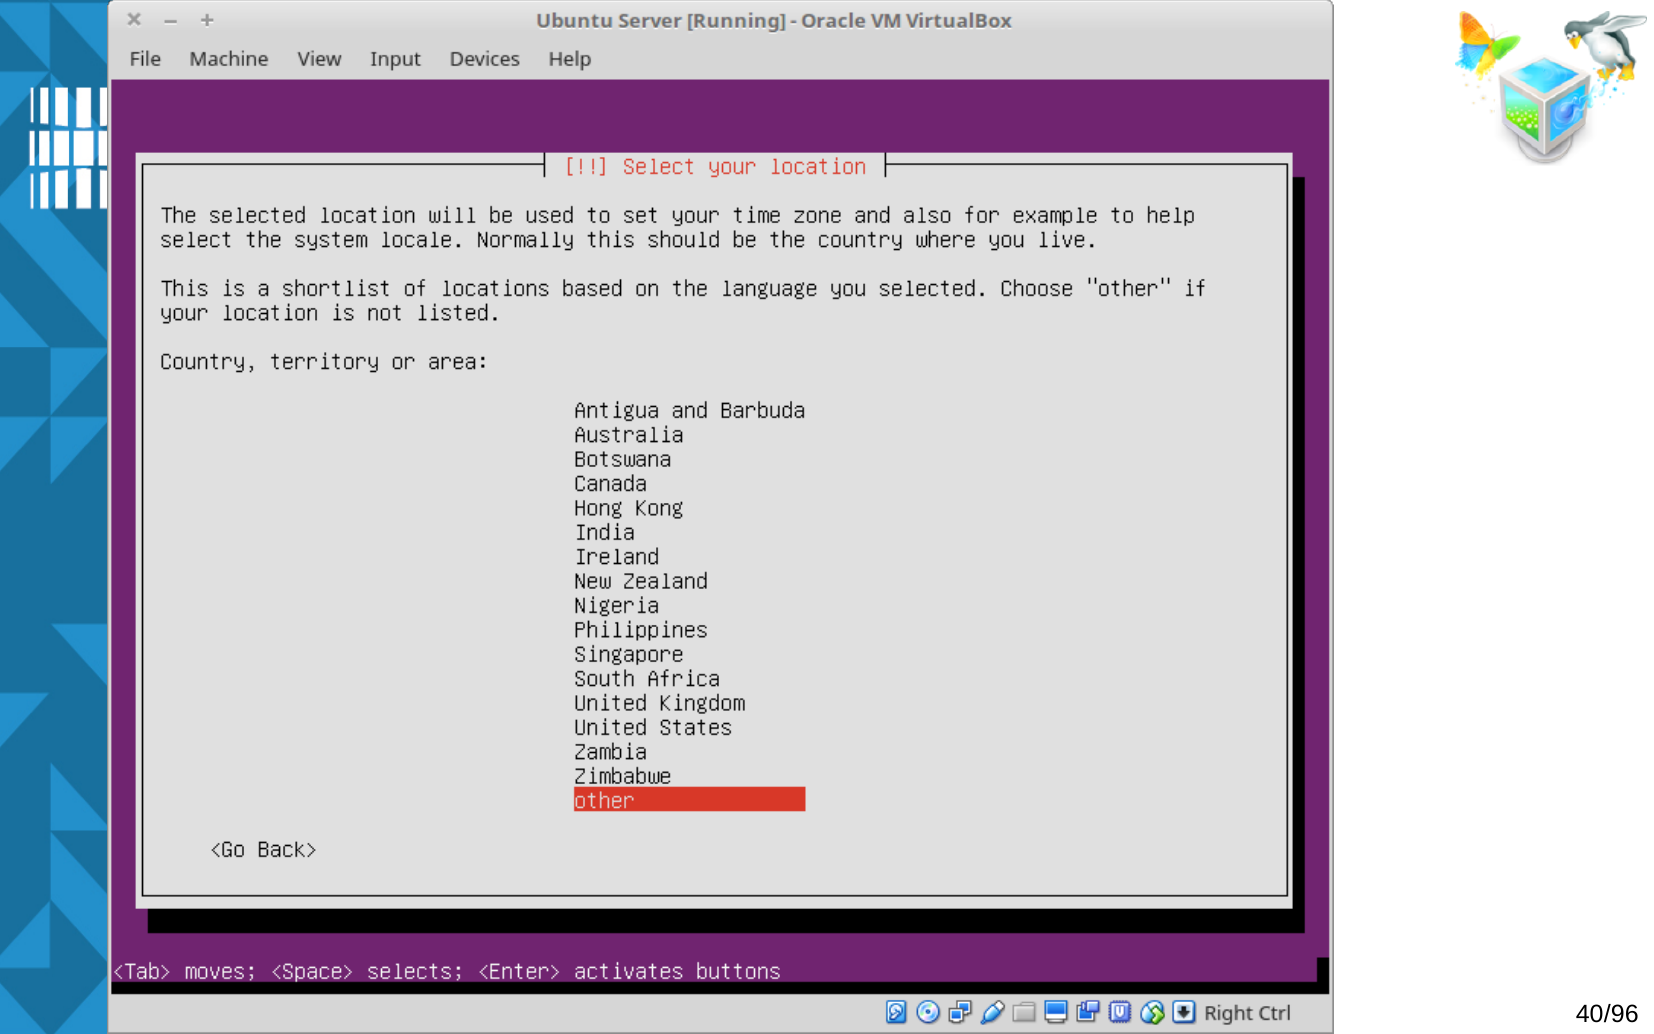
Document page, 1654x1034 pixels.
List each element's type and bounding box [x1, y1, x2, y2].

picture [1452, 7, 1653, 166]
picture [107, 0, 1334, 1034]
